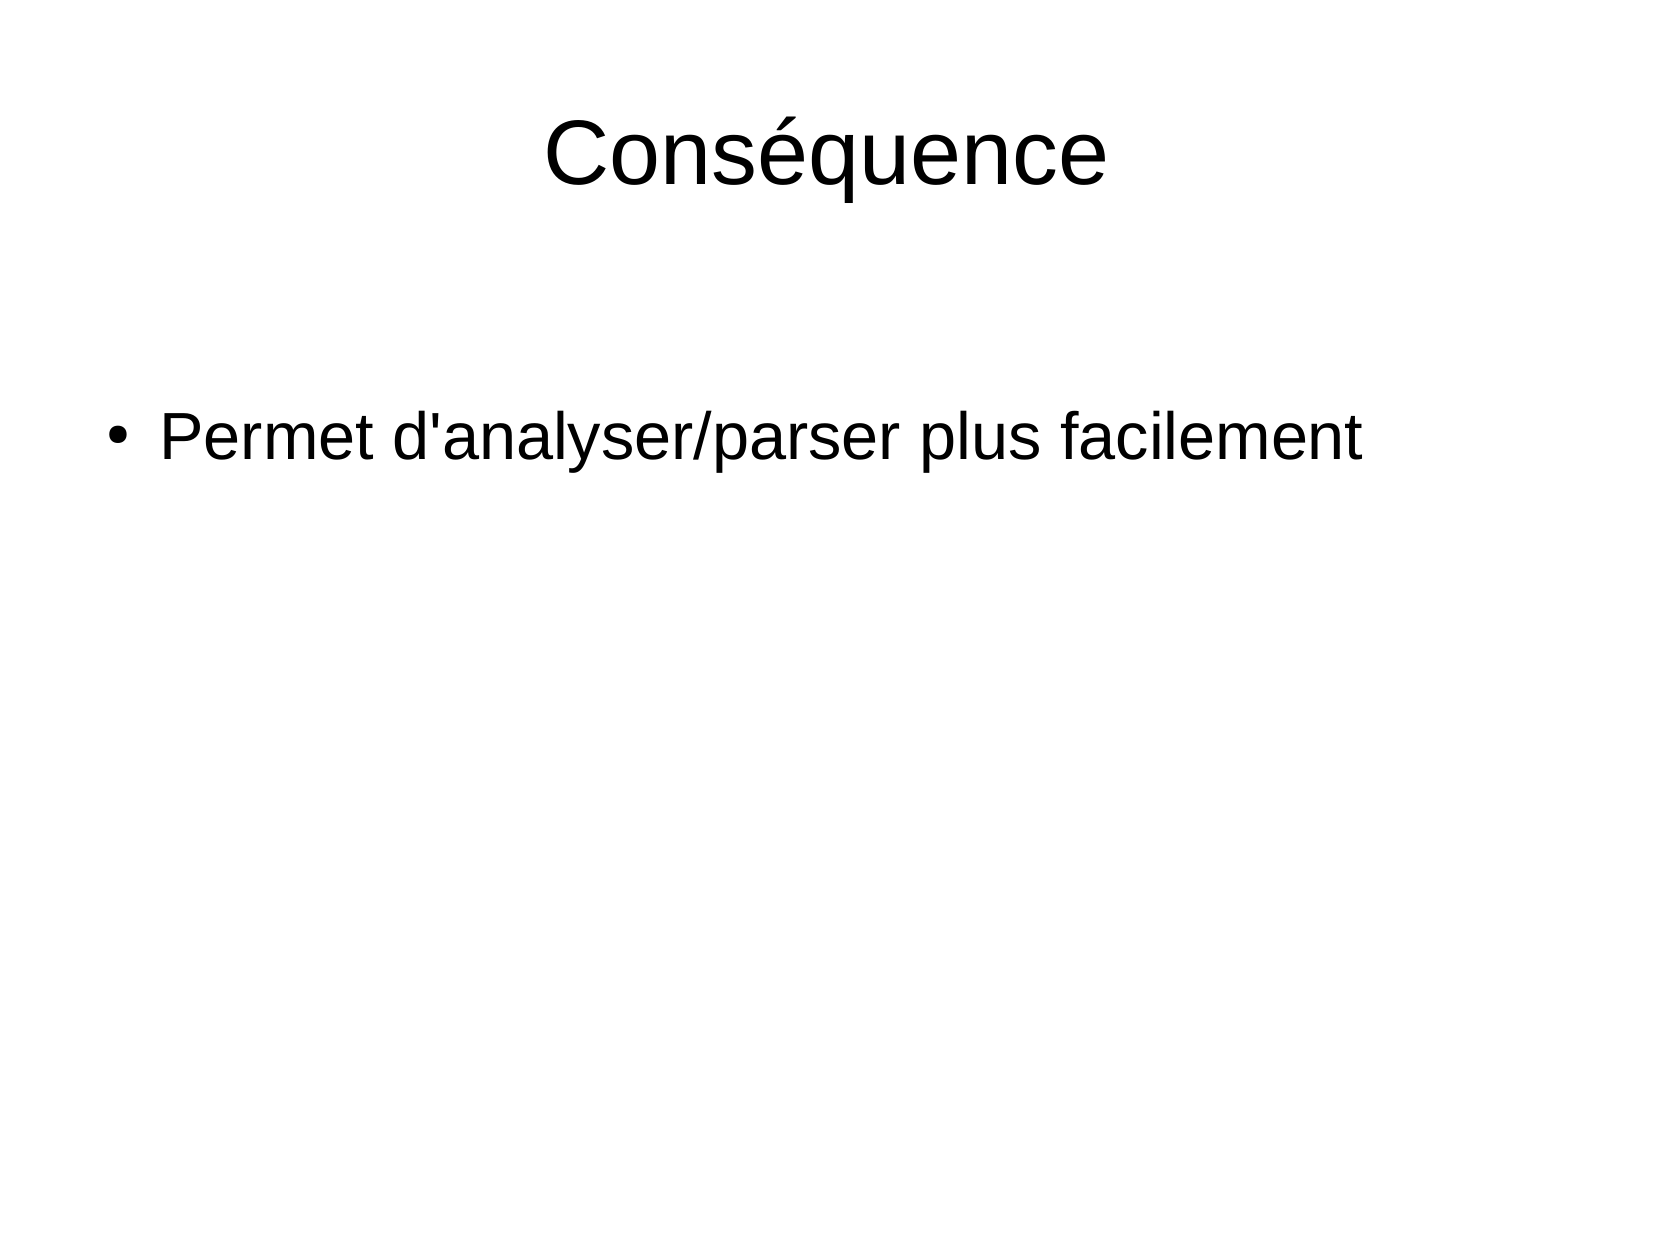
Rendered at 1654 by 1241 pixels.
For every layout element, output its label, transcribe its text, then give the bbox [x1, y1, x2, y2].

title Conséquence [82, 49, 1571, 257]
list Permet d'analyser/parser plus facilement [88, 295, 1577, 1114]
